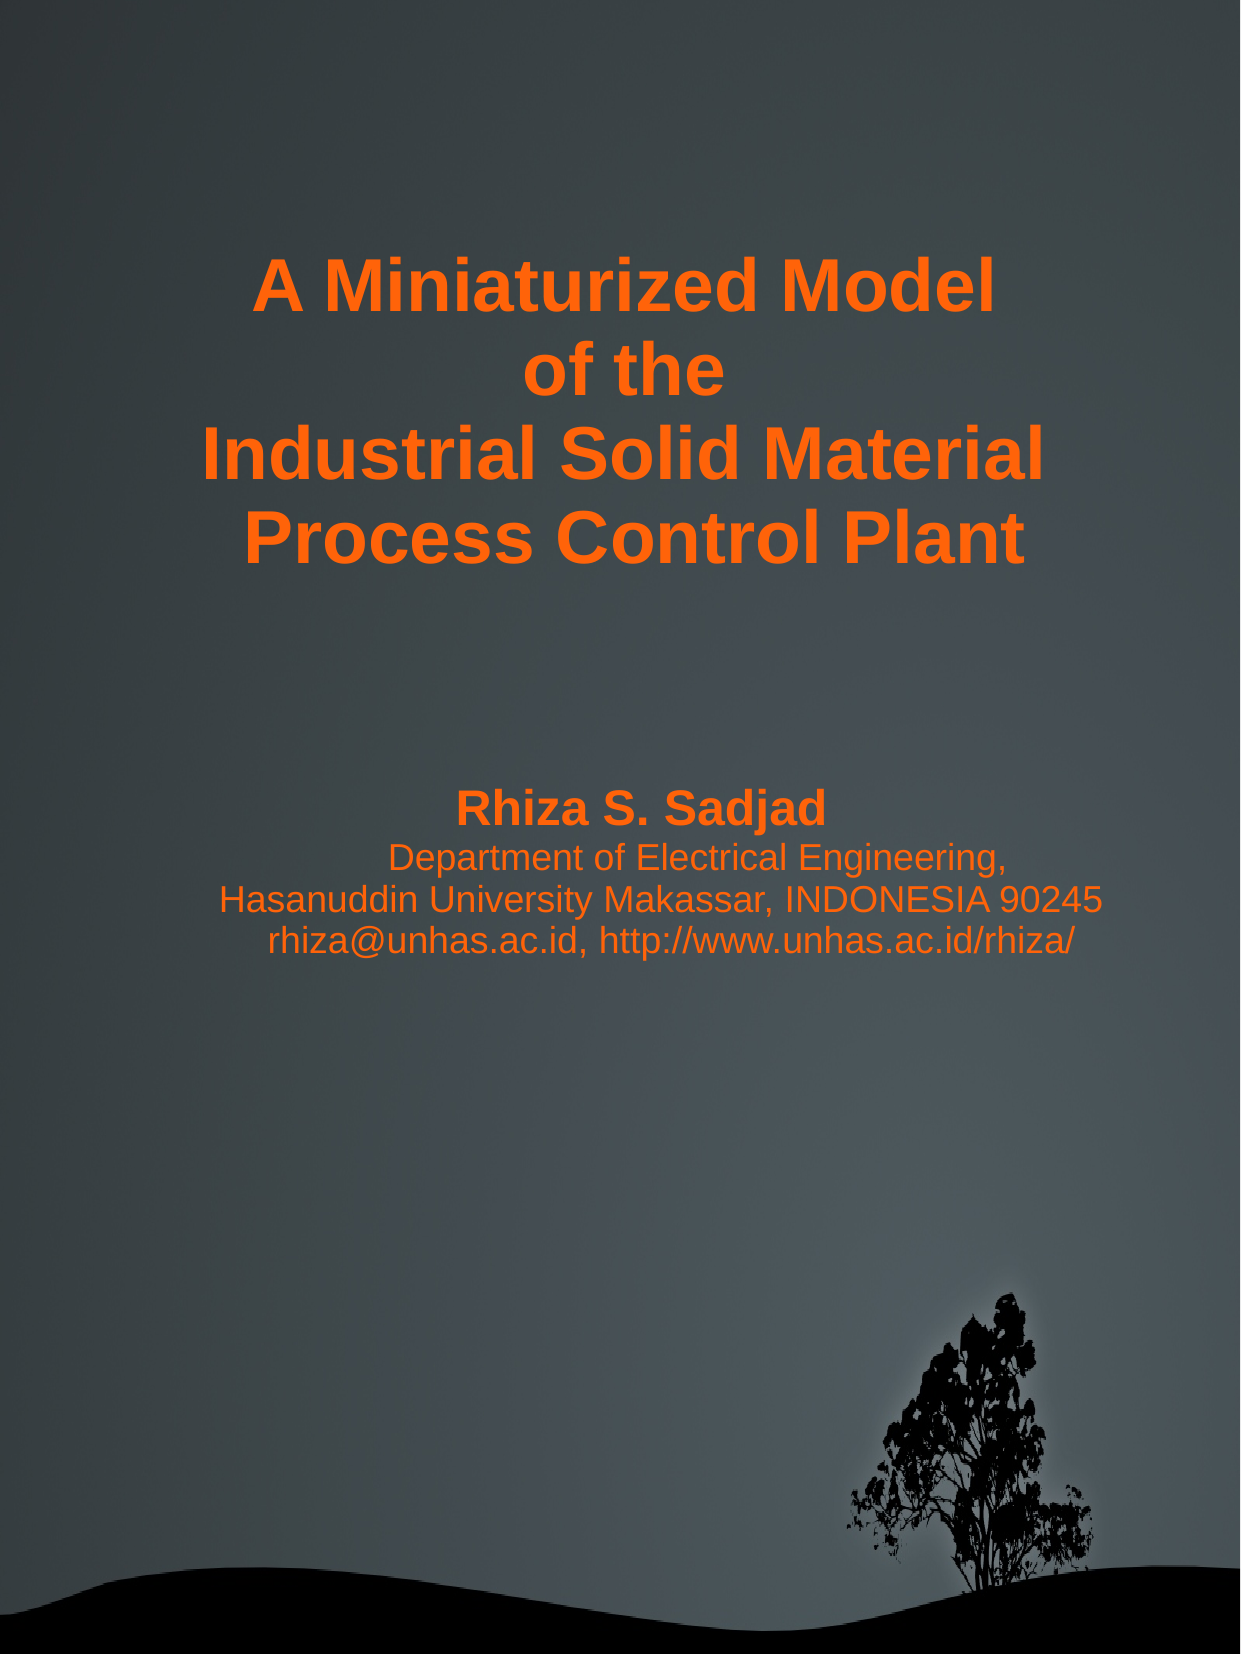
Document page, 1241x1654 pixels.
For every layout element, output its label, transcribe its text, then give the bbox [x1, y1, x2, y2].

text_box A Miniaturized Model of the Industrial Solid Material Process Control Plant Rhiza S. Sadjad Department of Electrical Engineering, Hasanuddin University Makassar, INDONESIA 90245 rhiza@unhas.ac.id, http://www.unhas.ac.id/rhiza/ [88, 236, 1182, 970]
picture [0, 0, 1241, 1654]
